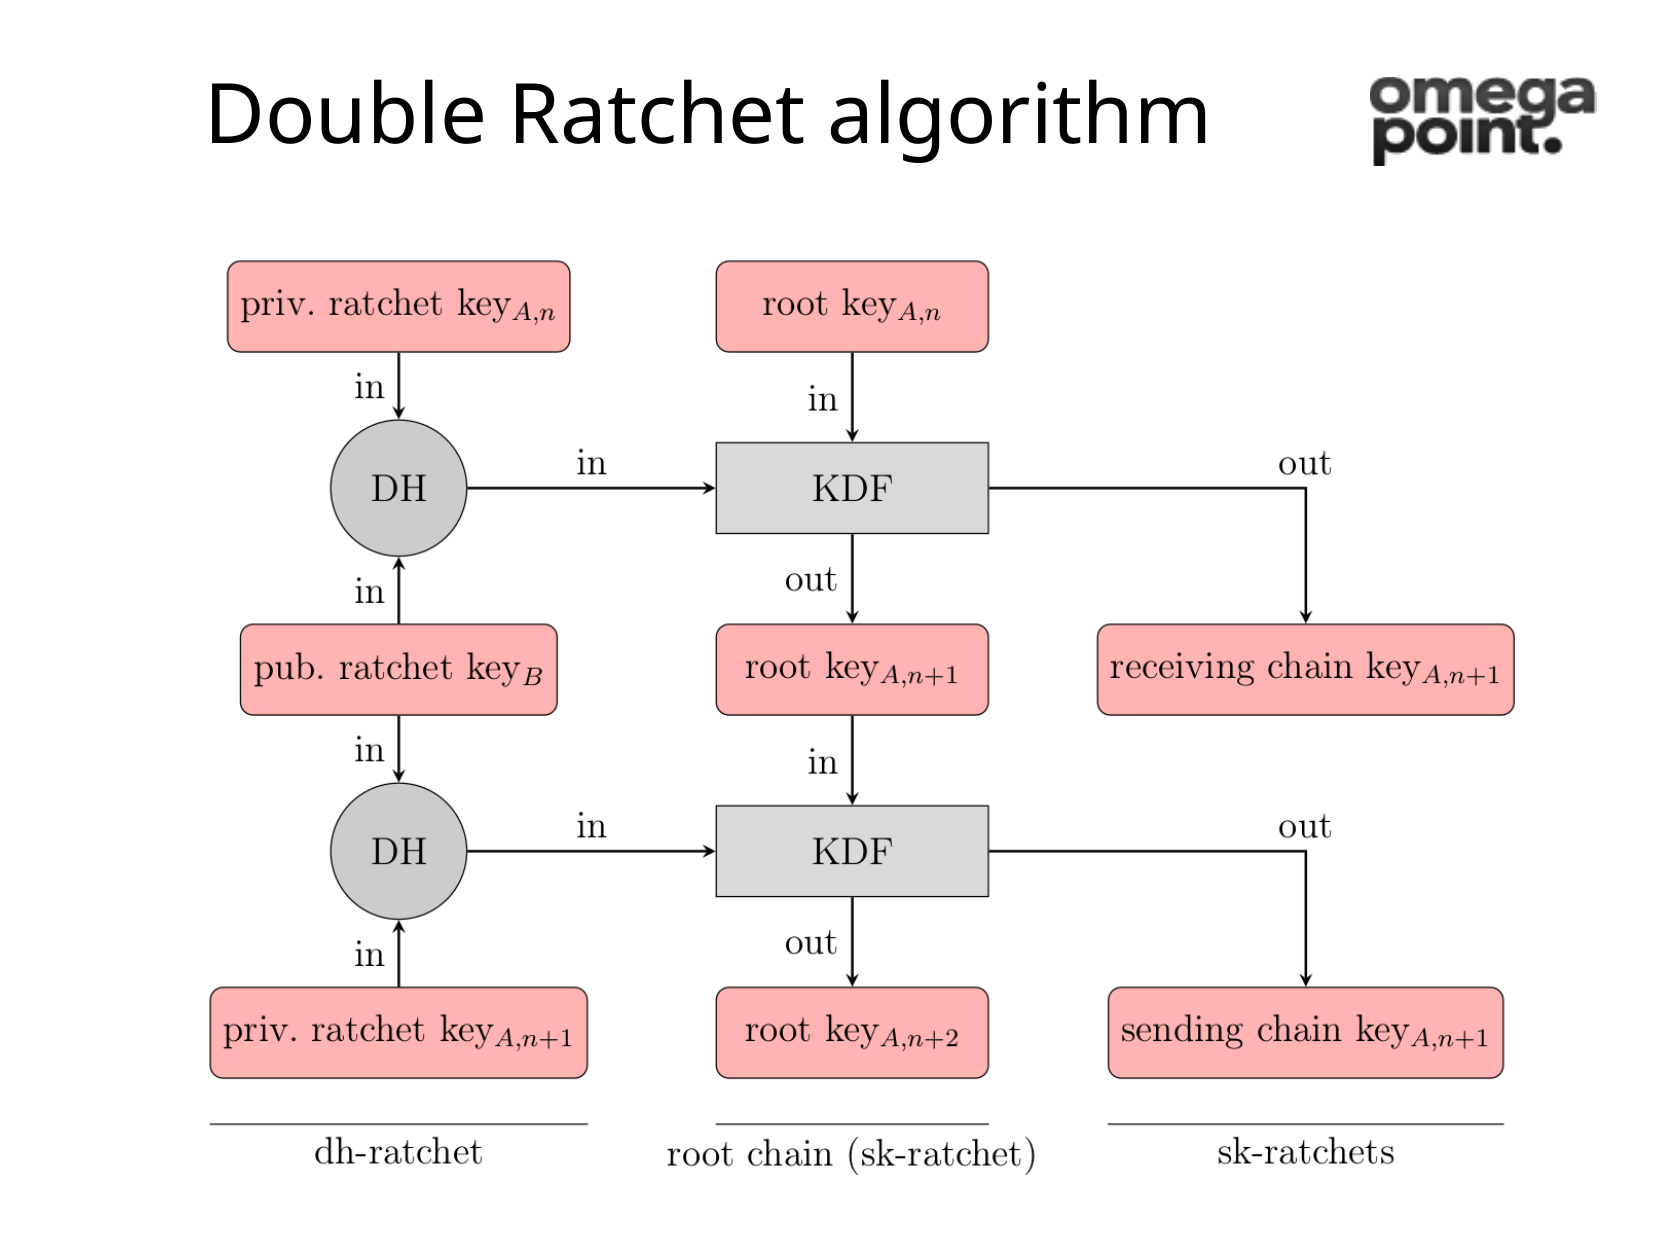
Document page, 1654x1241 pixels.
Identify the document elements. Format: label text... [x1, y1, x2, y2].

picture [200, 247, 1524, 1182]
picture [1370, 77, 1597, 166]
text_box Double Ratchet algorithm [0, 0, 1453, 269]
